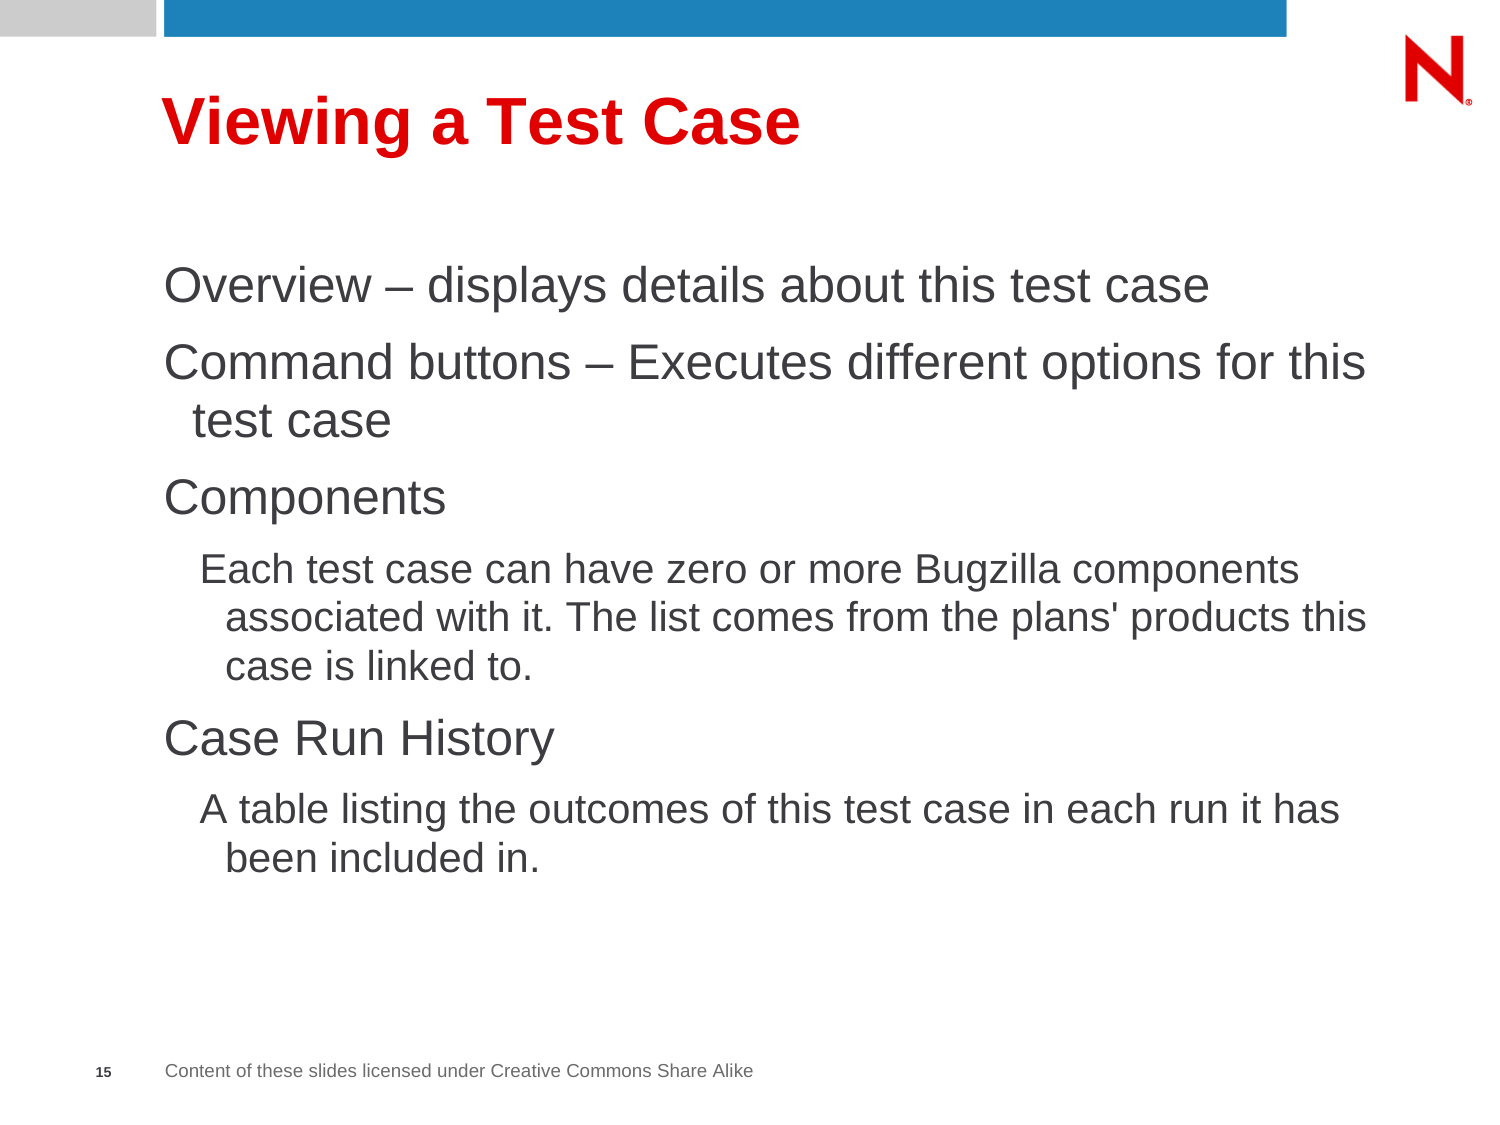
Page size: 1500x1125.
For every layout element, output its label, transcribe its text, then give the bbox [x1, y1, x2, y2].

list Overview – displays details about this test case Command buttons – Executes different options for this test case Components Each test case can have zero or more Bugzilla components associated with it. The list comes from the plans' products this case is linked to. Case Run History A table listing the outcomes of this test case in each run it has been included in. [163, 254, 1404, 986]
picture [1403, 32, 1473, 107]
title Viewing a Test Case [161, 41, 1383, 205]
